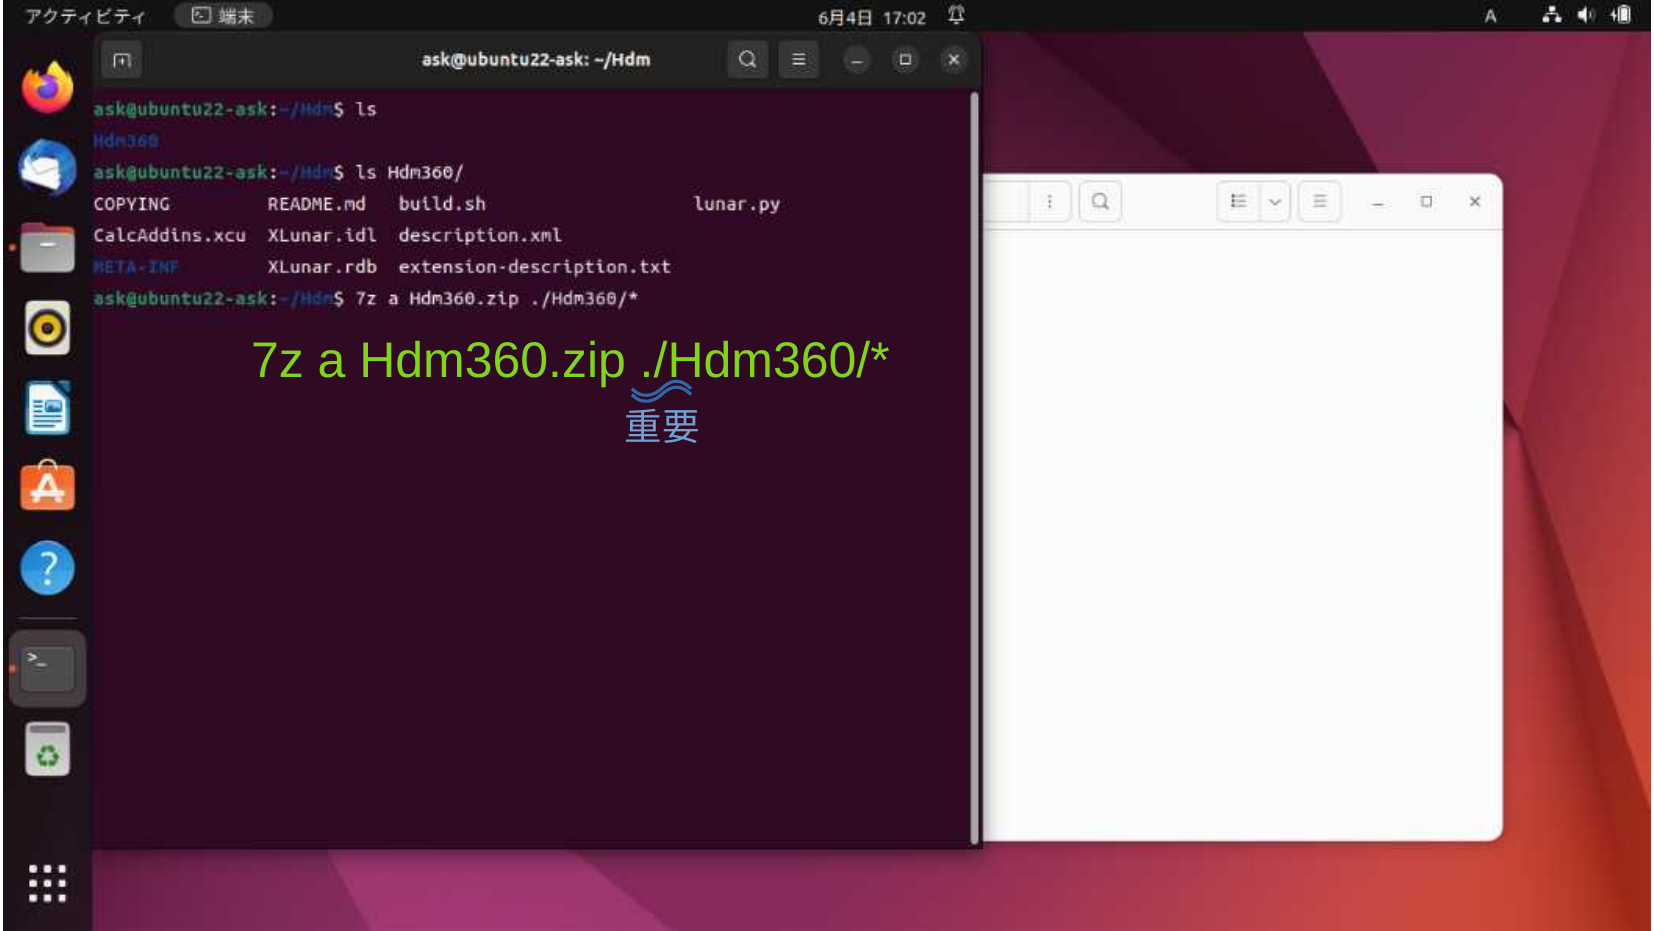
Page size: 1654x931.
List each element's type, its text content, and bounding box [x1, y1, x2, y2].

picture [3, 0, 1651, 931]
text_box 7z a Hdm360.zip ./Hdm360/* [236, 324, 975, 396]
text_box 重要 [609, 389, 715, 459]
